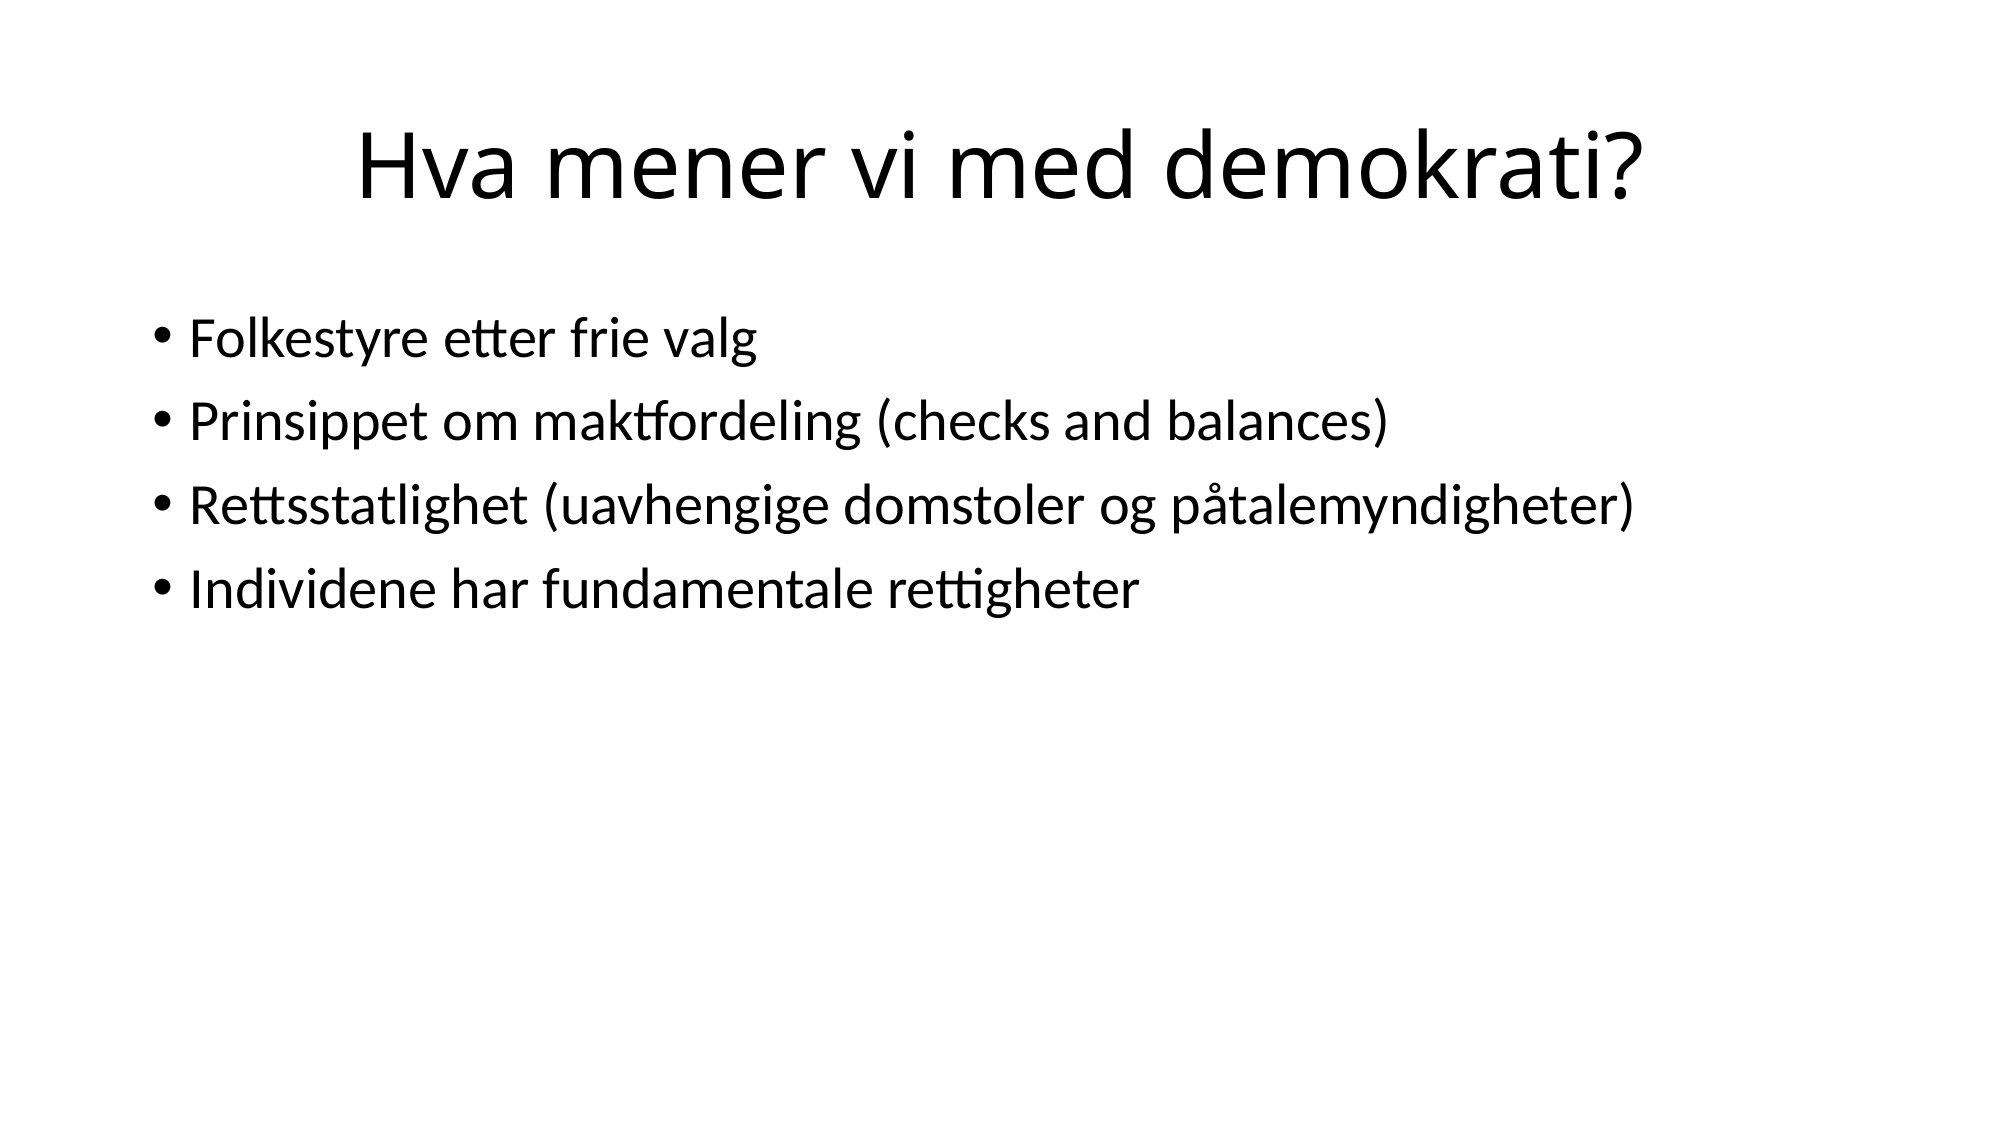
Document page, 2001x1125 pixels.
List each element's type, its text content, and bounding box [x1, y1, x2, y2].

title Hva mener vi med demokrati? [137, 59, 1863, 278]
list Folkestyre etter frie valg Prinsippet om maktfordeling (checks and balances) Rettsstatlighet (uavhengige domstoler og påtalemyndigheter) Individene har fundamentale rettigheter [137, 299, 1863, 1014]
